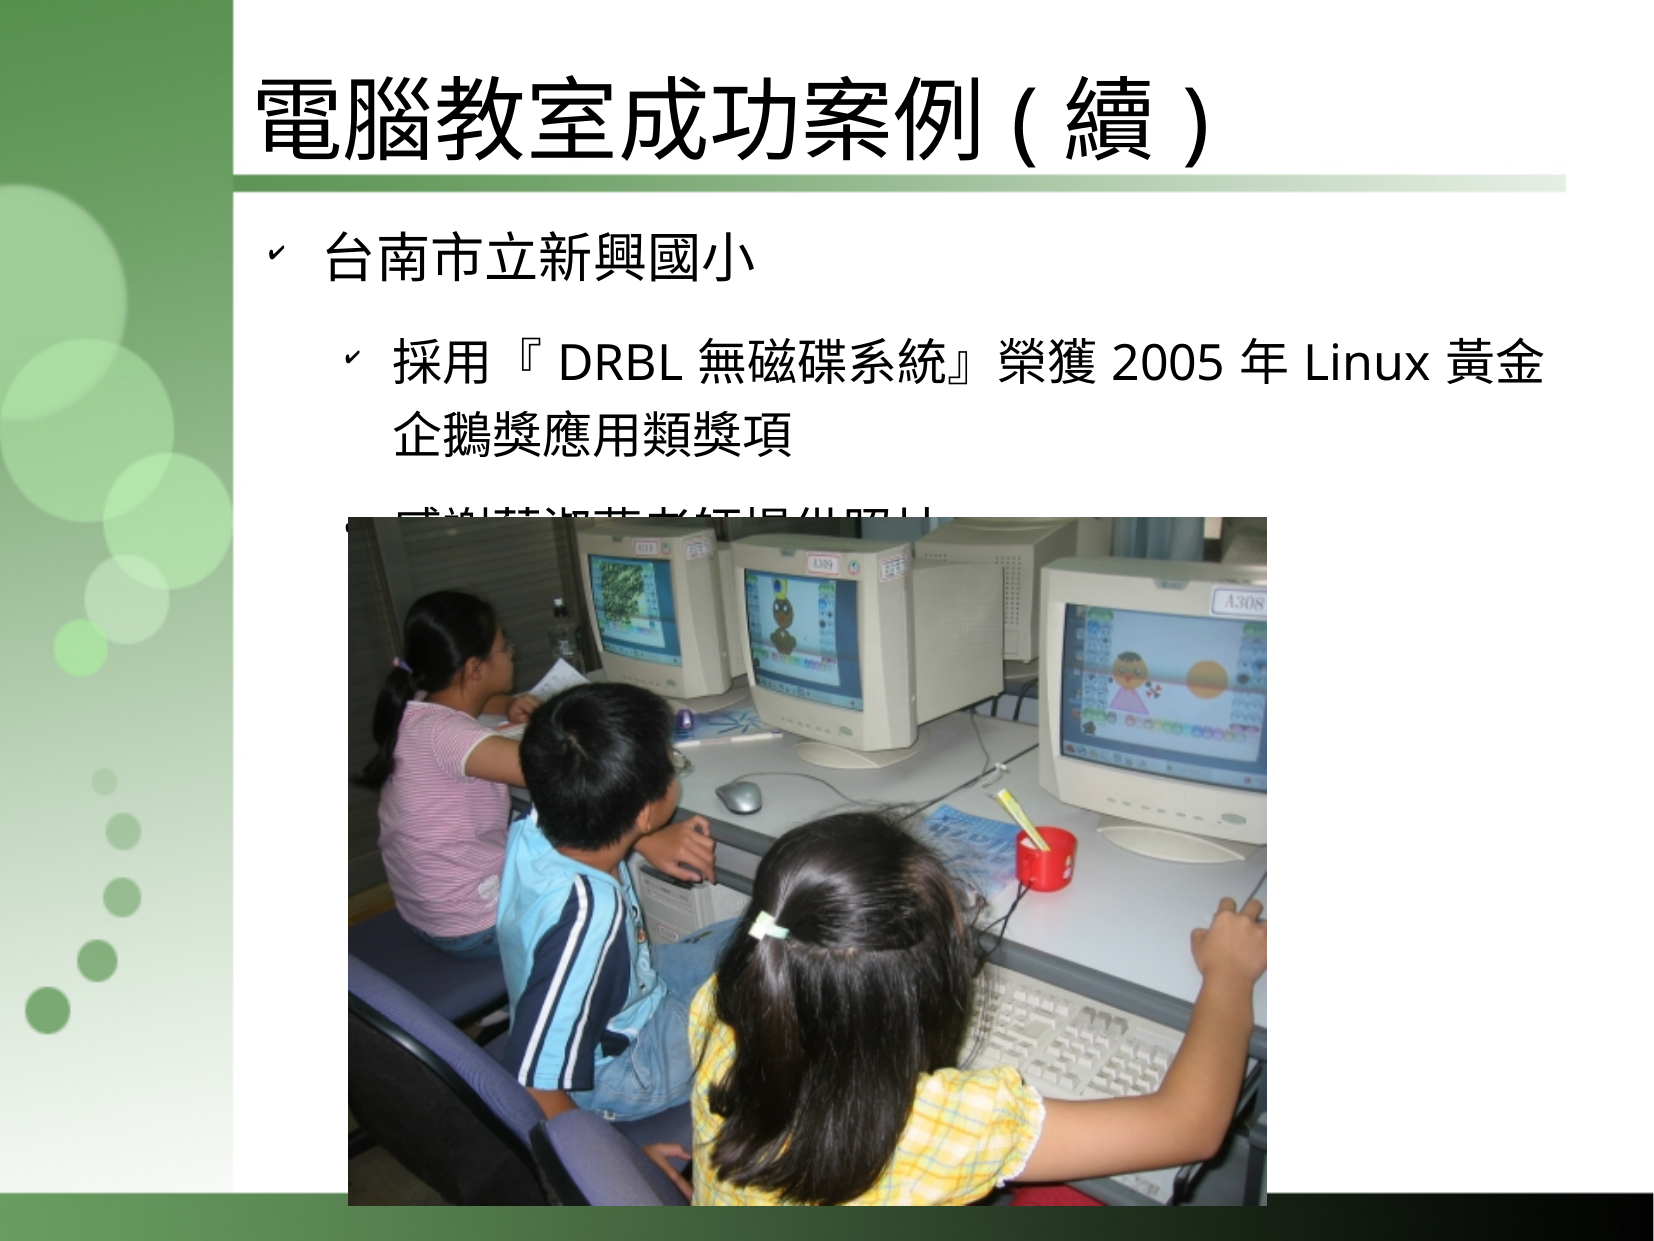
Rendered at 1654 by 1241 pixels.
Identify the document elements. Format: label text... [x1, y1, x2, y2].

list 台南市立新興國小 採用『DRBL無磁碟系統』榮獲2005年Linux黃金企鵝獎應用類獎項 感謝蔡淑燕老師提供照片 [236, 206, 1595, 893]
title 電腦教室成功案例(續) [236, 41, 1595, 185]
picture [0, 0, 1654, 1241]
